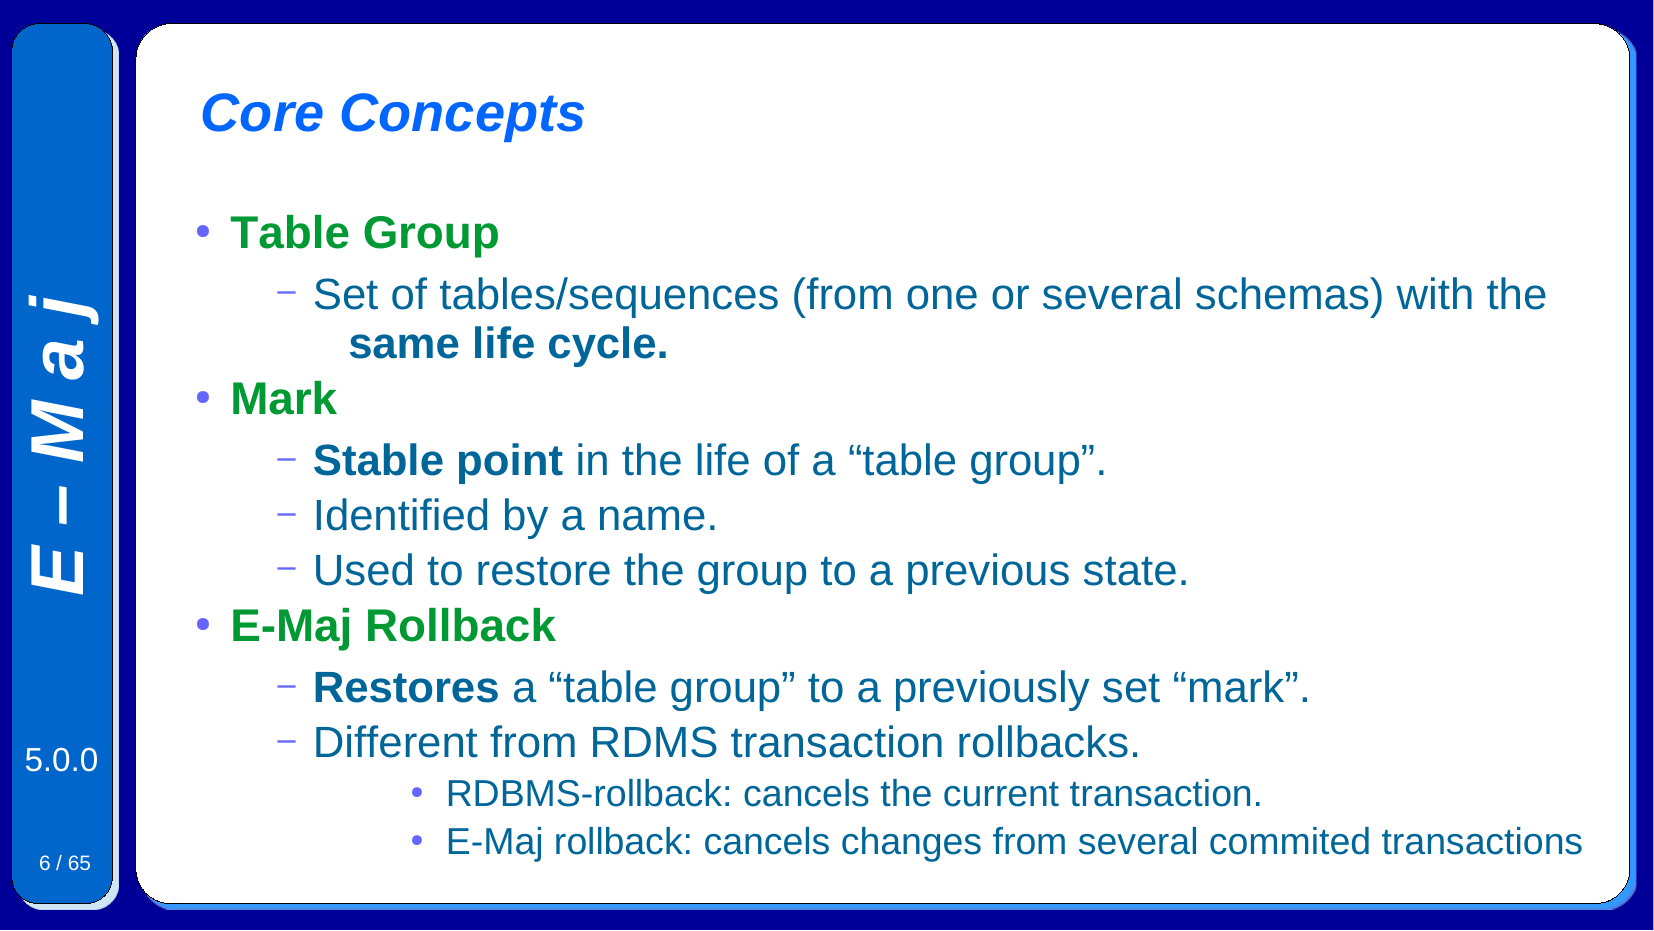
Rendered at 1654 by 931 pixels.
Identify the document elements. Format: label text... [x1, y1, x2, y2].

list Table Group Set of tables/sequences (from one or several schemas) with the same life cycle. Mark Stable point in the life of a “table group”. Identified by a name. Used to restore the group to a previous state. E-Maj Rollback Restores a “table group” to a previously set “mark”. Different from RDMS transaction rollbacks. RDBMS-rollback: cancels the current transaction. E-Maj rollback: cancels changes from several commited transactions [177, 206, 1587, 863]
title Core Concepts [200, 34, 1575, 191]
